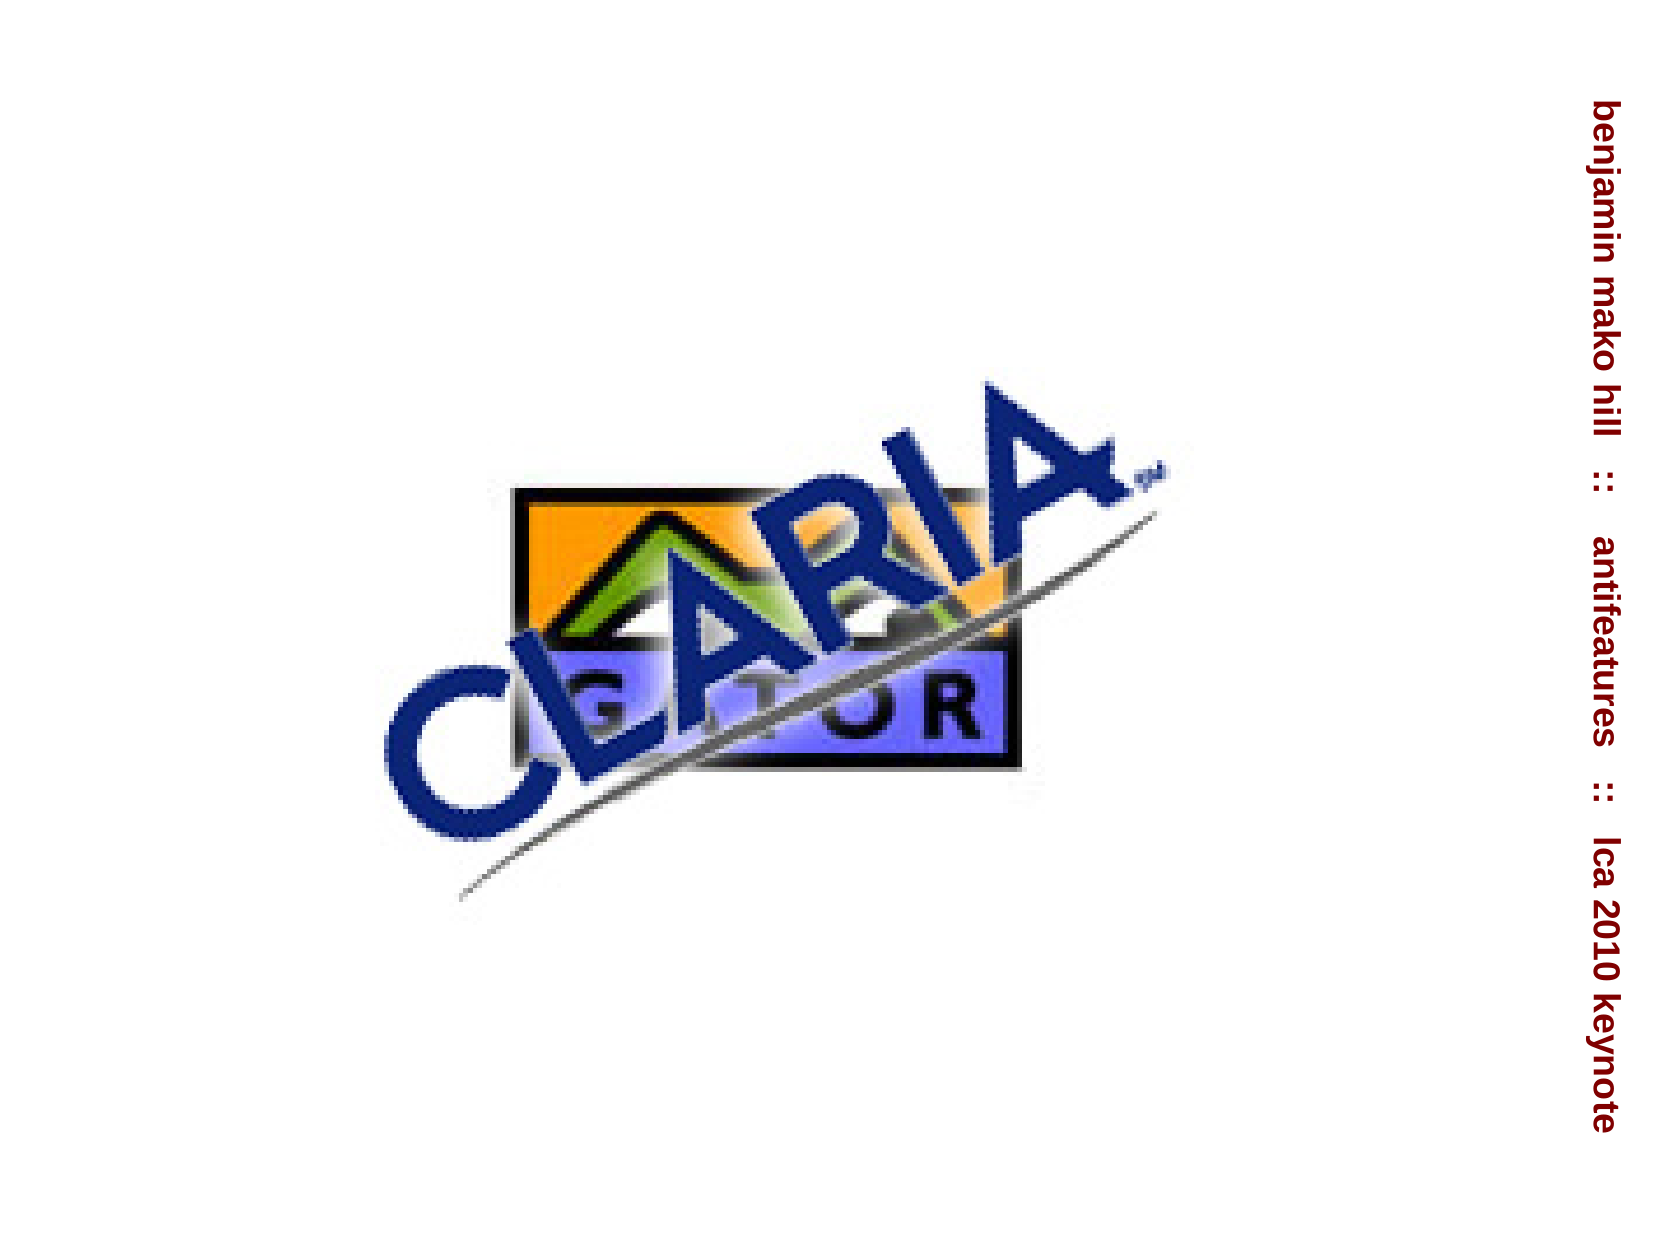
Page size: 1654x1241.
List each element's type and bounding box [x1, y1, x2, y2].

picture [301, 293, 1232, 977]
